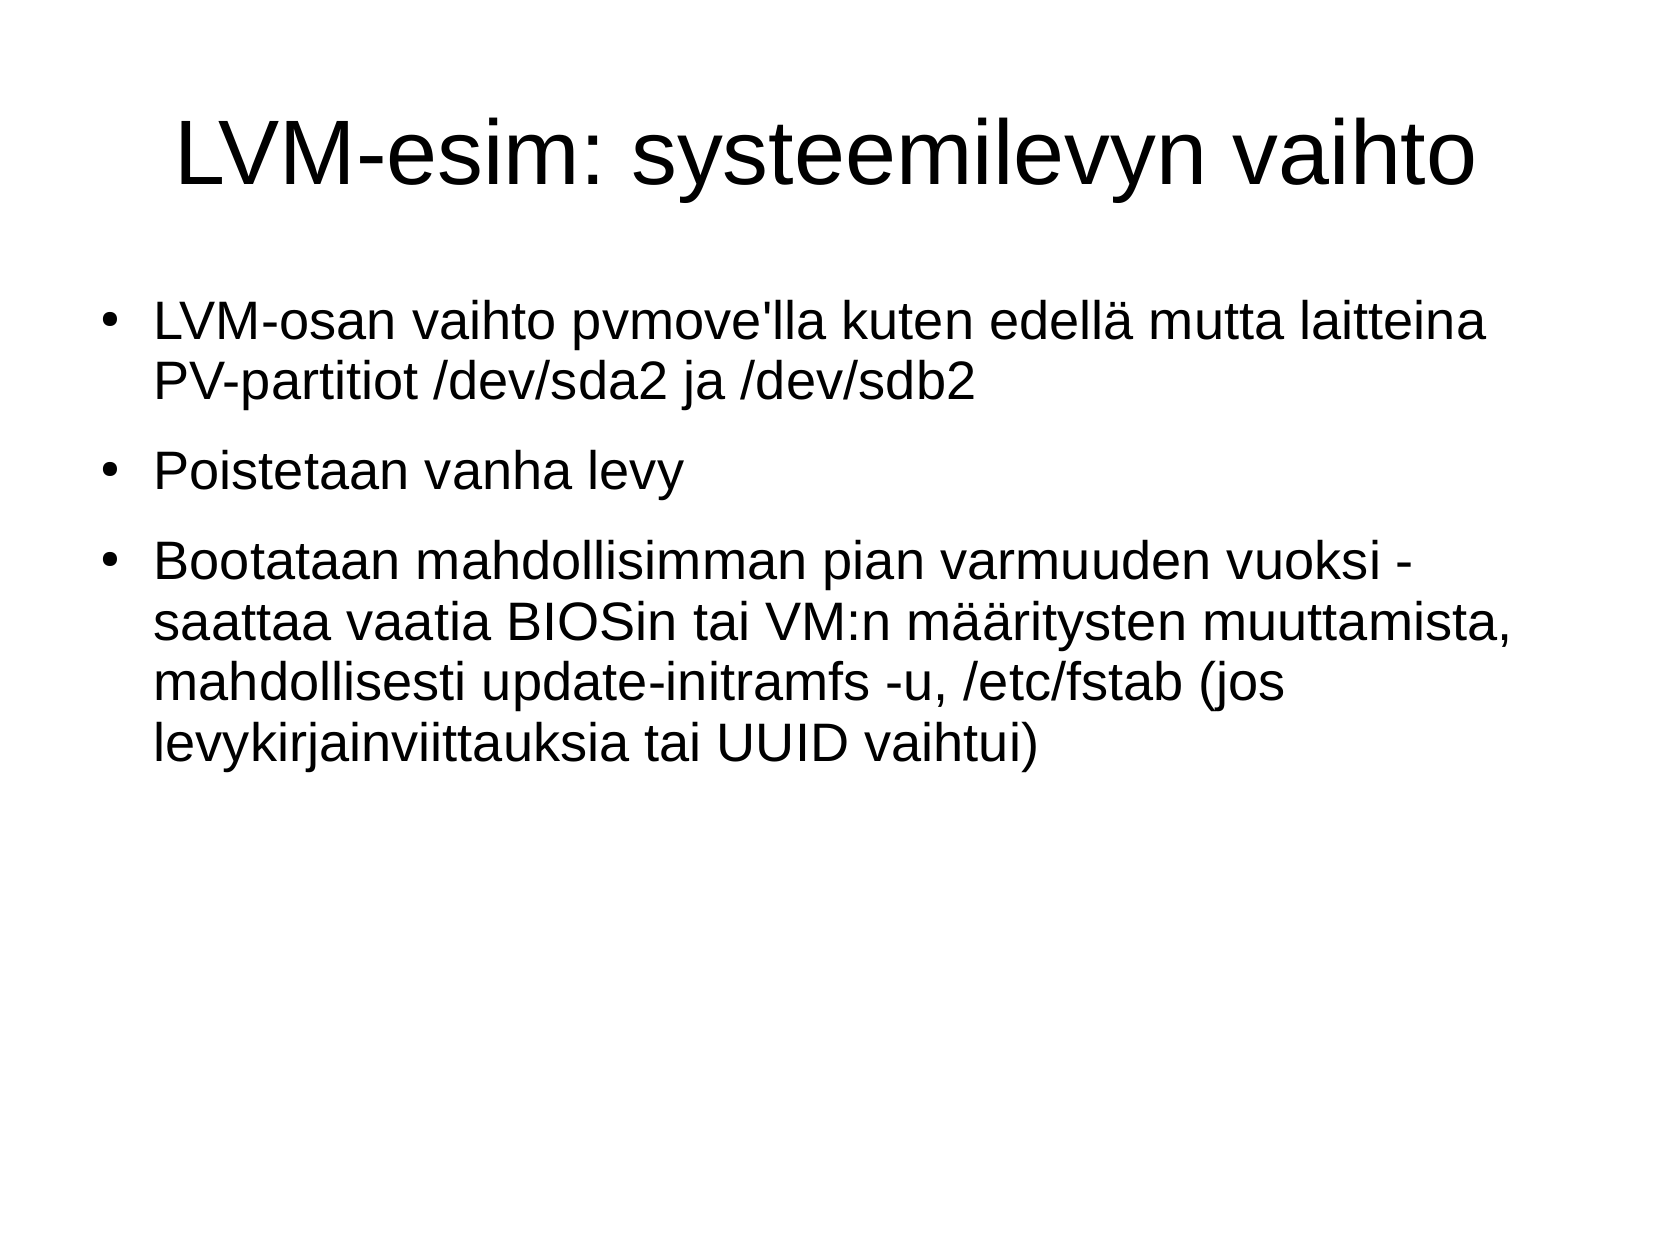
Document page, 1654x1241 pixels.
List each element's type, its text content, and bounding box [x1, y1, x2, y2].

title LVM-esim: systeemilevyn vaihto [82, 49, 1571, 257]
list LVM-osan vaihto pvmove'lla kuten edellä mutta laitteina PV-partitiot /dev/sda2 ja /dev/sdb2 Poistetaan vanha levy Bootataan mahdollisimman pian varmuuden vuoksi - saattaa vaatia BIOSin tai VM:n määritysten muuttamista, mahdollisesti update-initramfs -u, /etc/fstab (jos levykirjainviittauksia tai UUID vaihtui) [82, 290, 1571, 1010]
